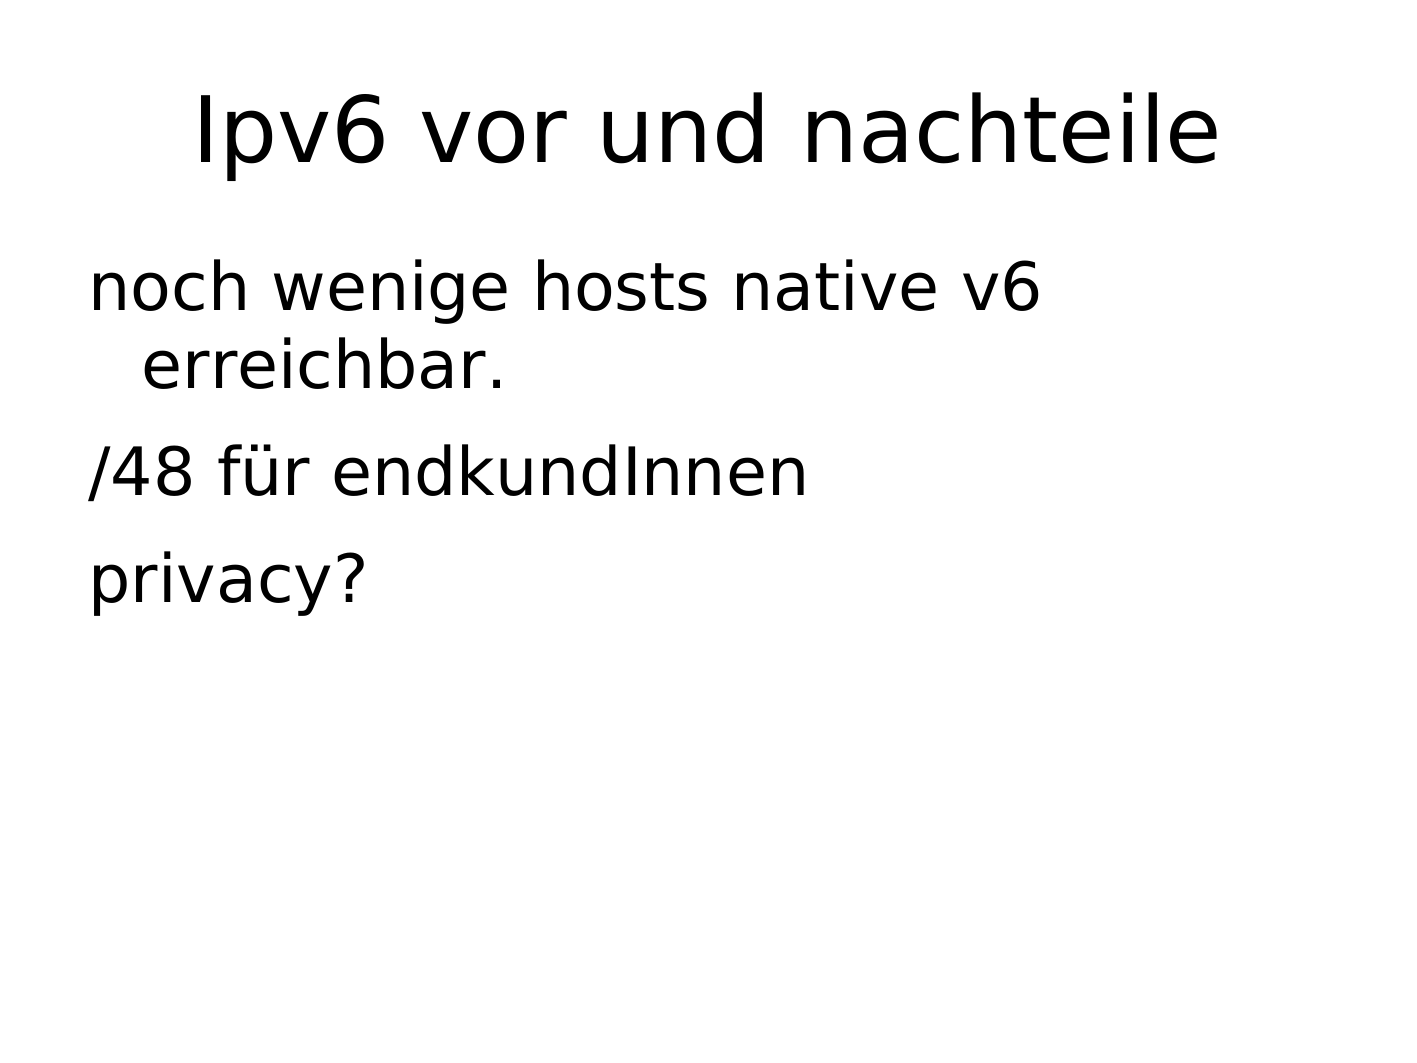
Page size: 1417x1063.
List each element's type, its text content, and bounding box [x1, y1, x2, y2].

list noch wenige hosts native v6 erreichbar. /48 für endkundInnen privacy? [70, 248, 1346, 936]
title Ipv6 vor und nachteile [70, 49, 1346, 213]
